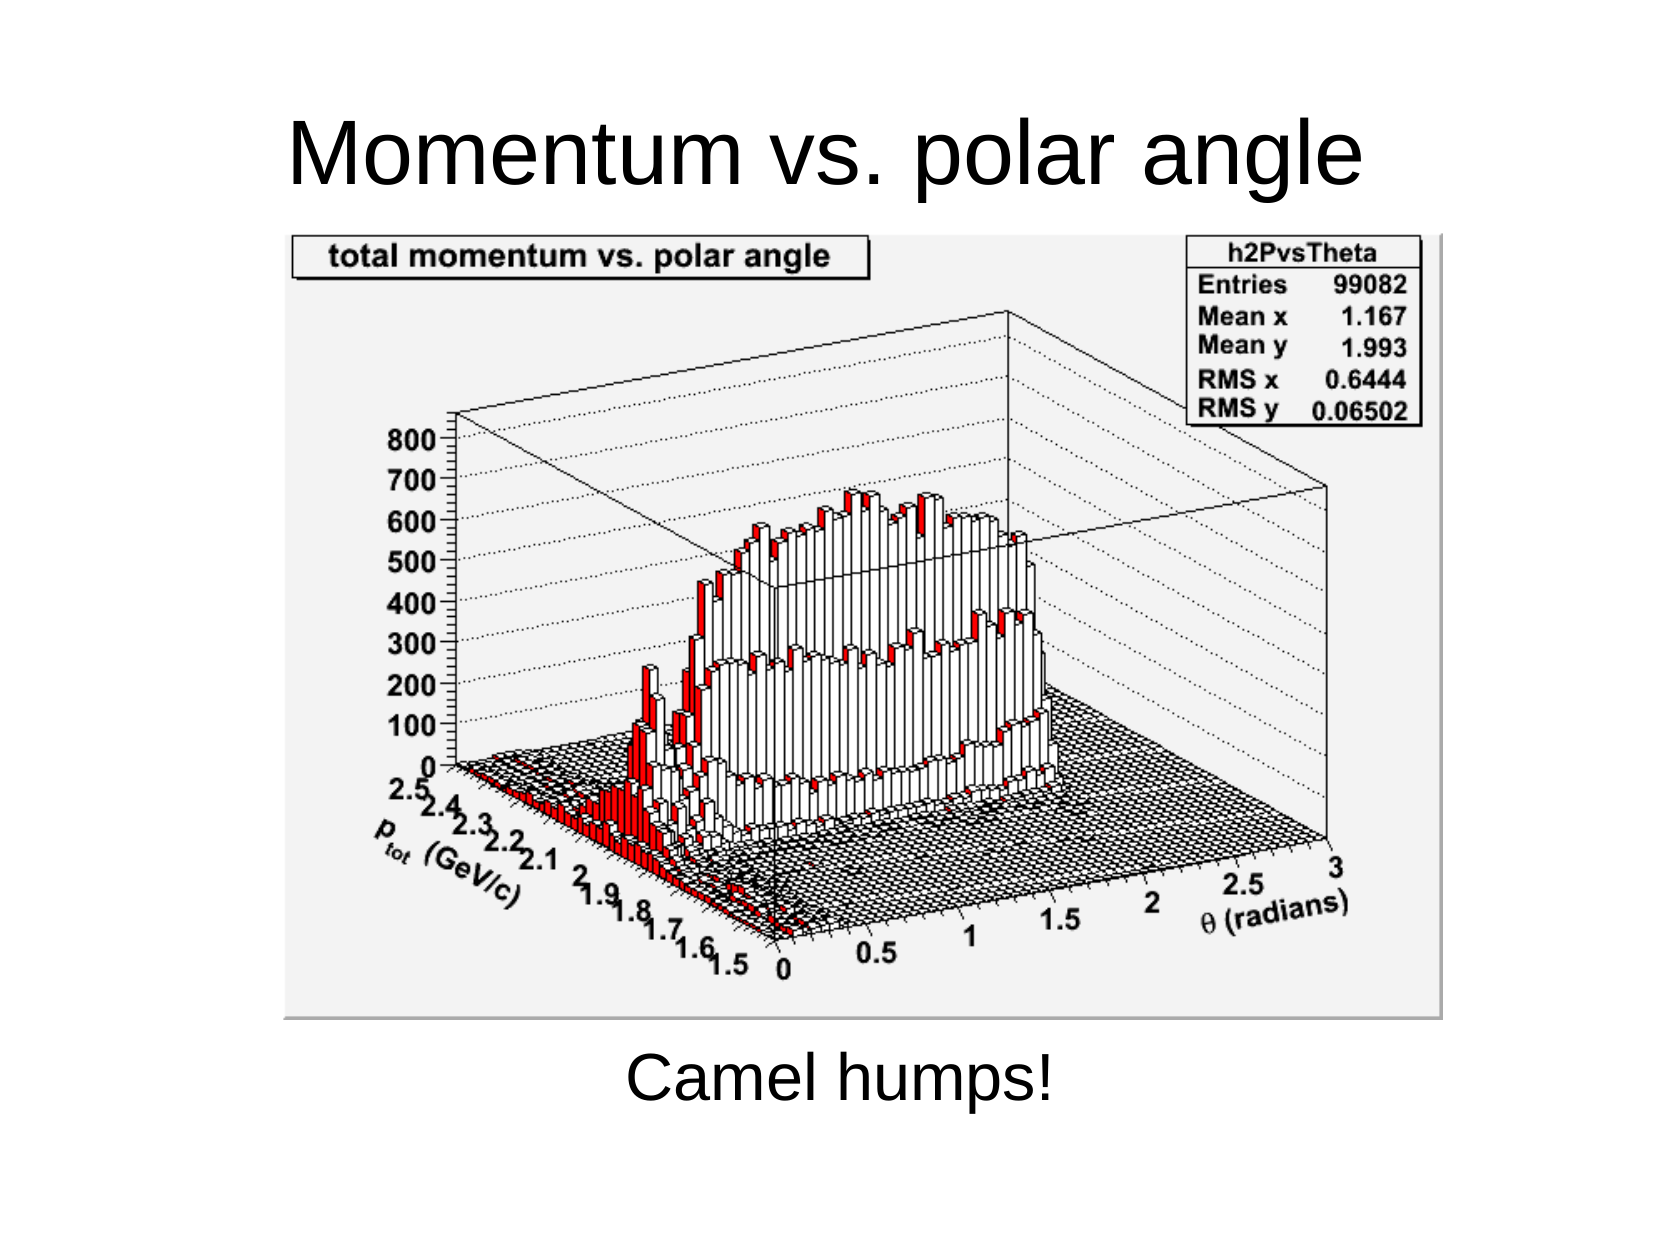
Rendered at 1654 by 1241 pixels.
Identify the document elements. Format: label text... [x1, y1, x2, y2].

title Momentum vs. polar angle [82, 49, 1571, 257]
picture [282, 257, 1443, 1020]
list Camel humps! [607, 1040, 1126, 1126]
